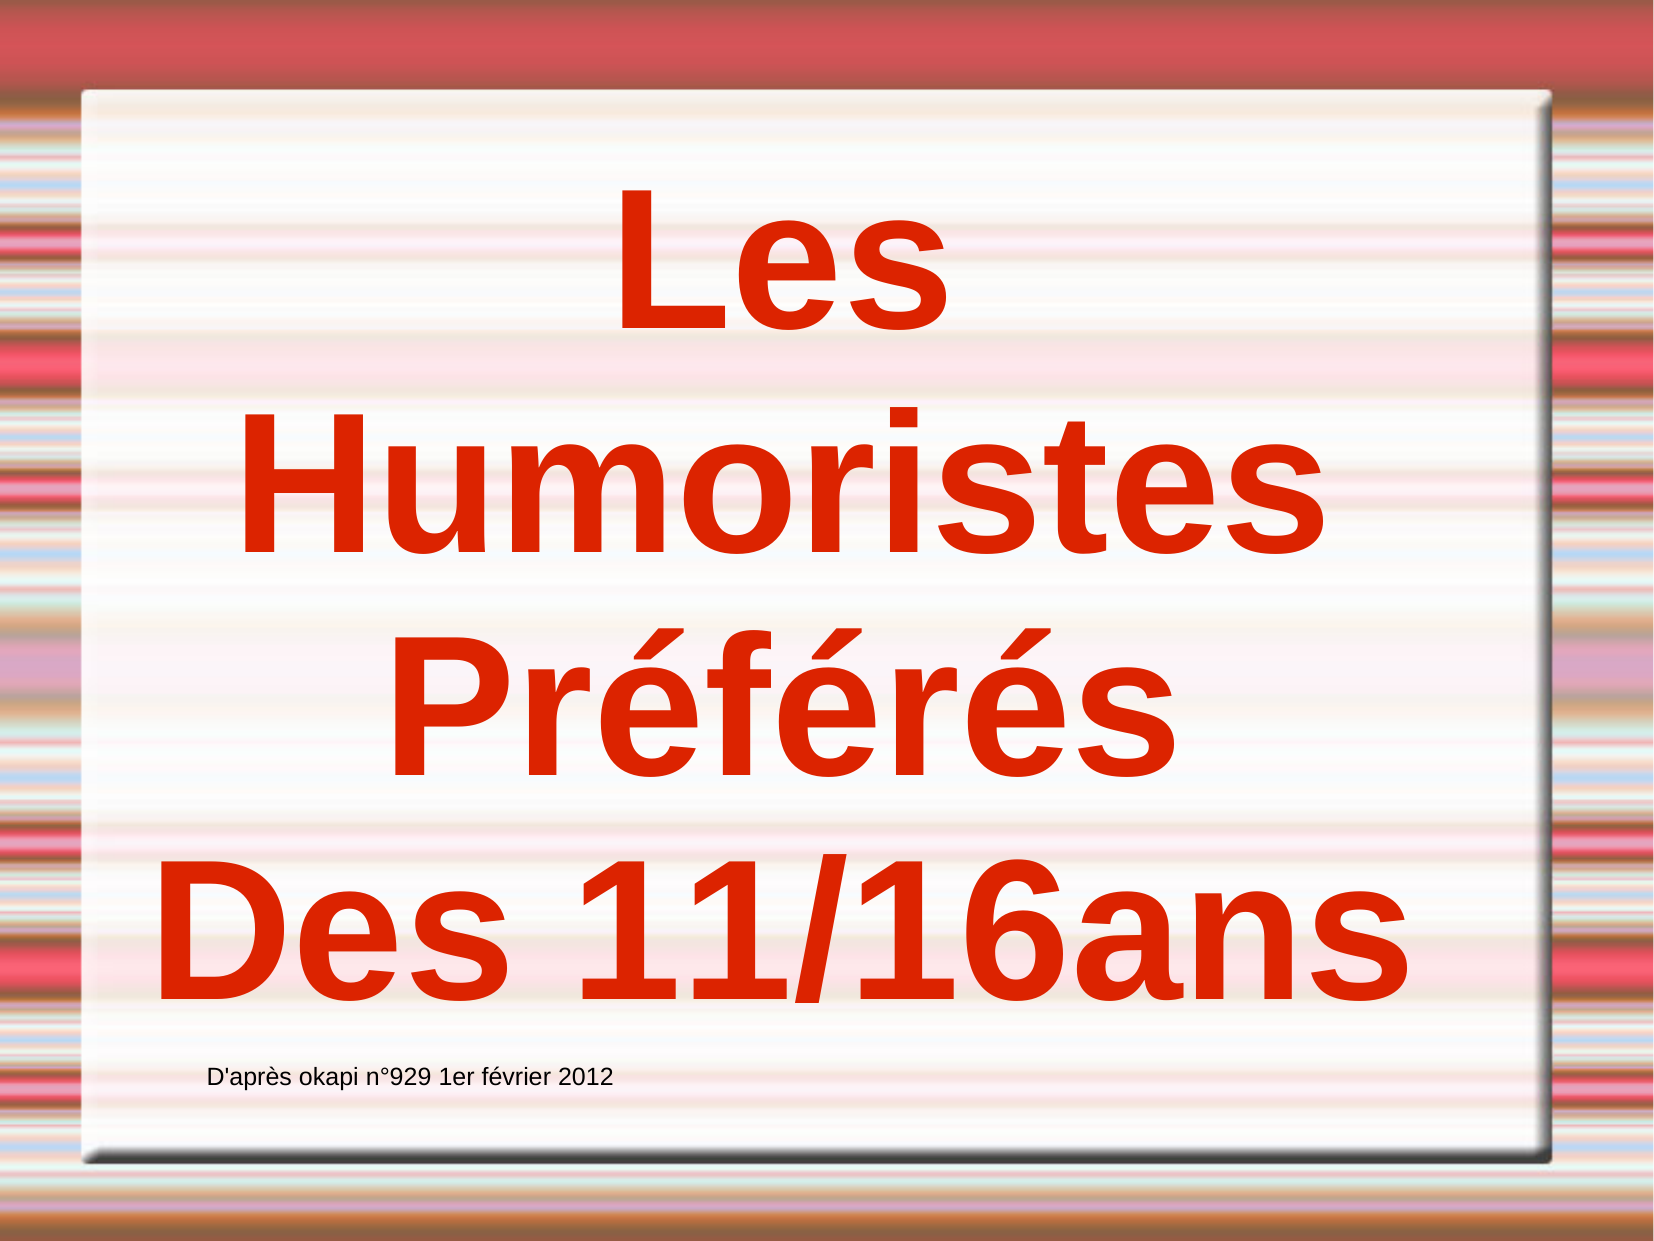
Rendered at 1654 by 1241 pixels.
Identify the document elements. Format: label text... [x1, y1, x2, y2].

text_box D'après okapi n°929 1er février 2012 [206, 1062, 621, 1092]
picture [0, 0, 1654, 1241]
text_box Les Humoristes Préférés Des 11/16ans [147, 147, 1418, 1042]
